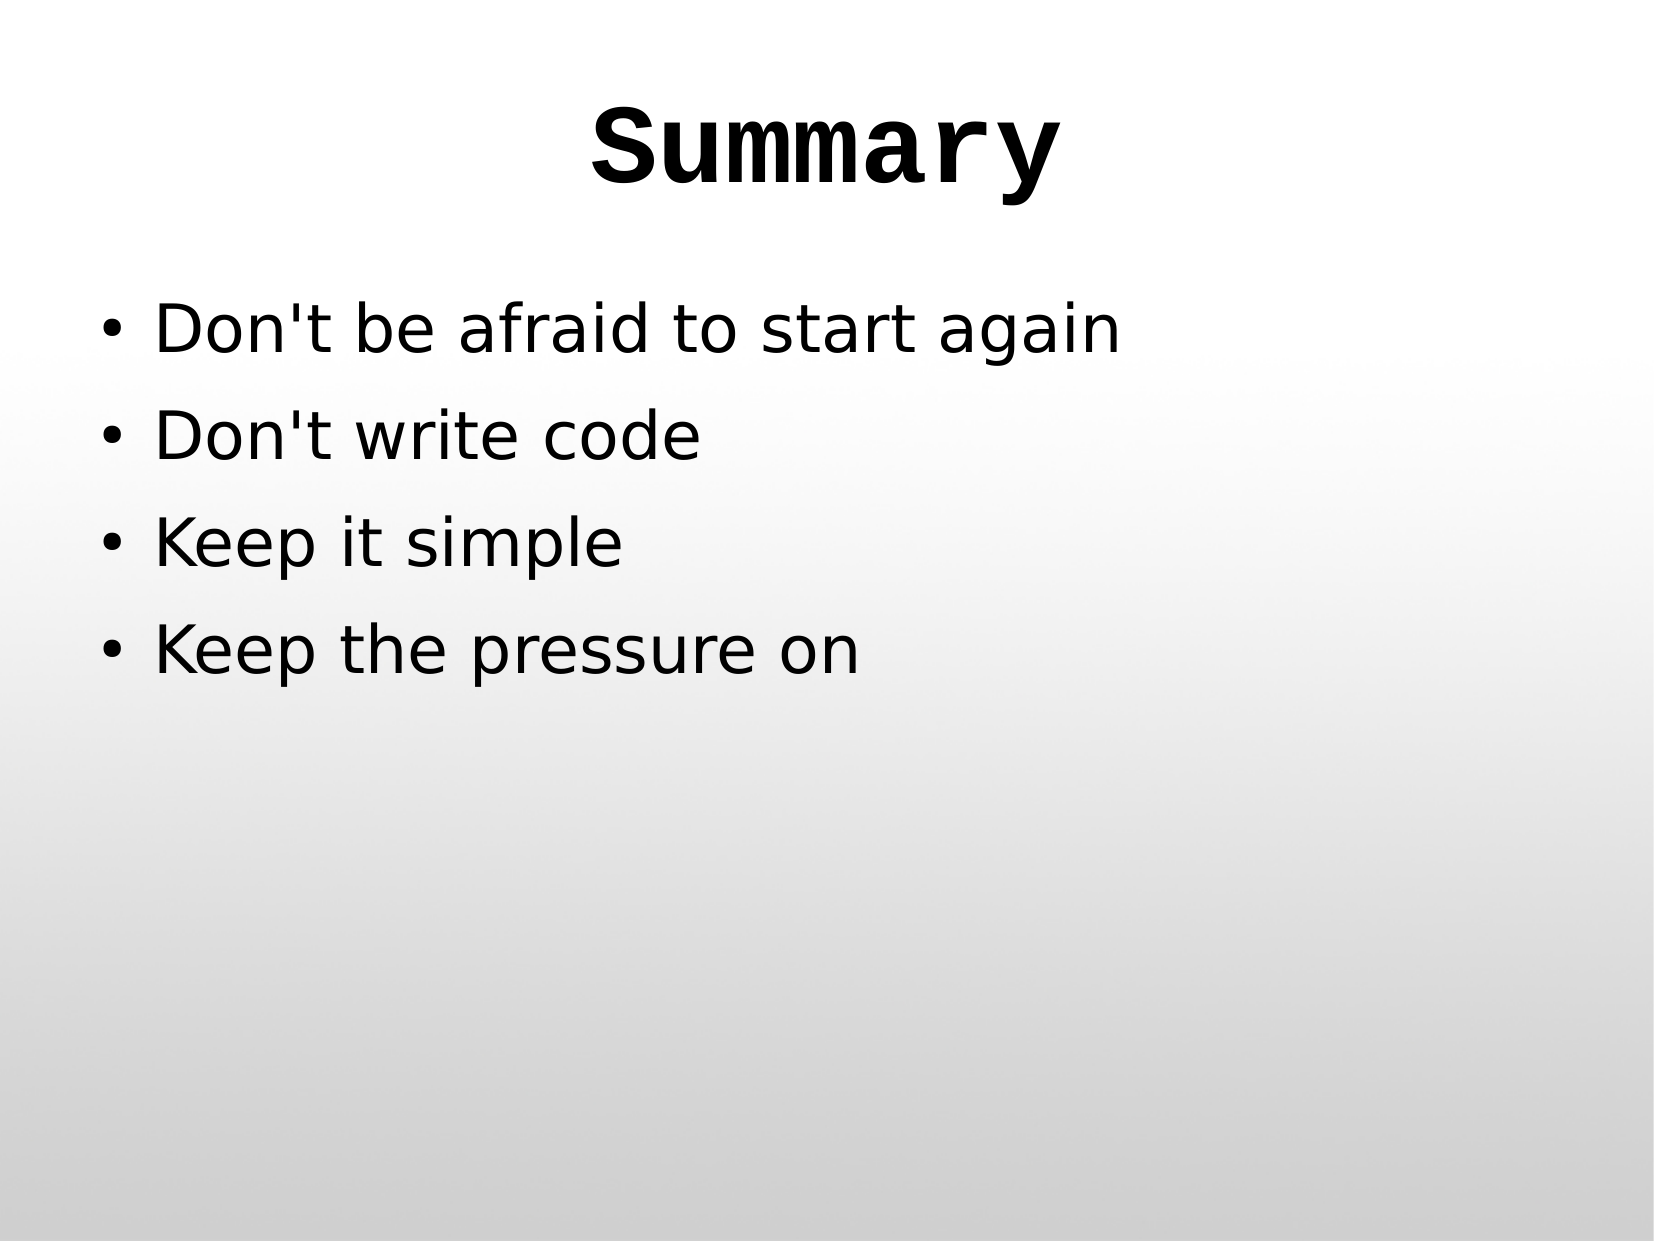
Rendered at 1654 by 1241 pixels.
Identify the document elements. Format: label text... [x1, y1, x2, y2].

picture [0, 0, 1654, 1241]
title Summary [82, 49, 1571, 257]
list Don't be afraid to start again Don't write code Keep it simple Keep the pressure on [82, 290, 1571, 1010]
